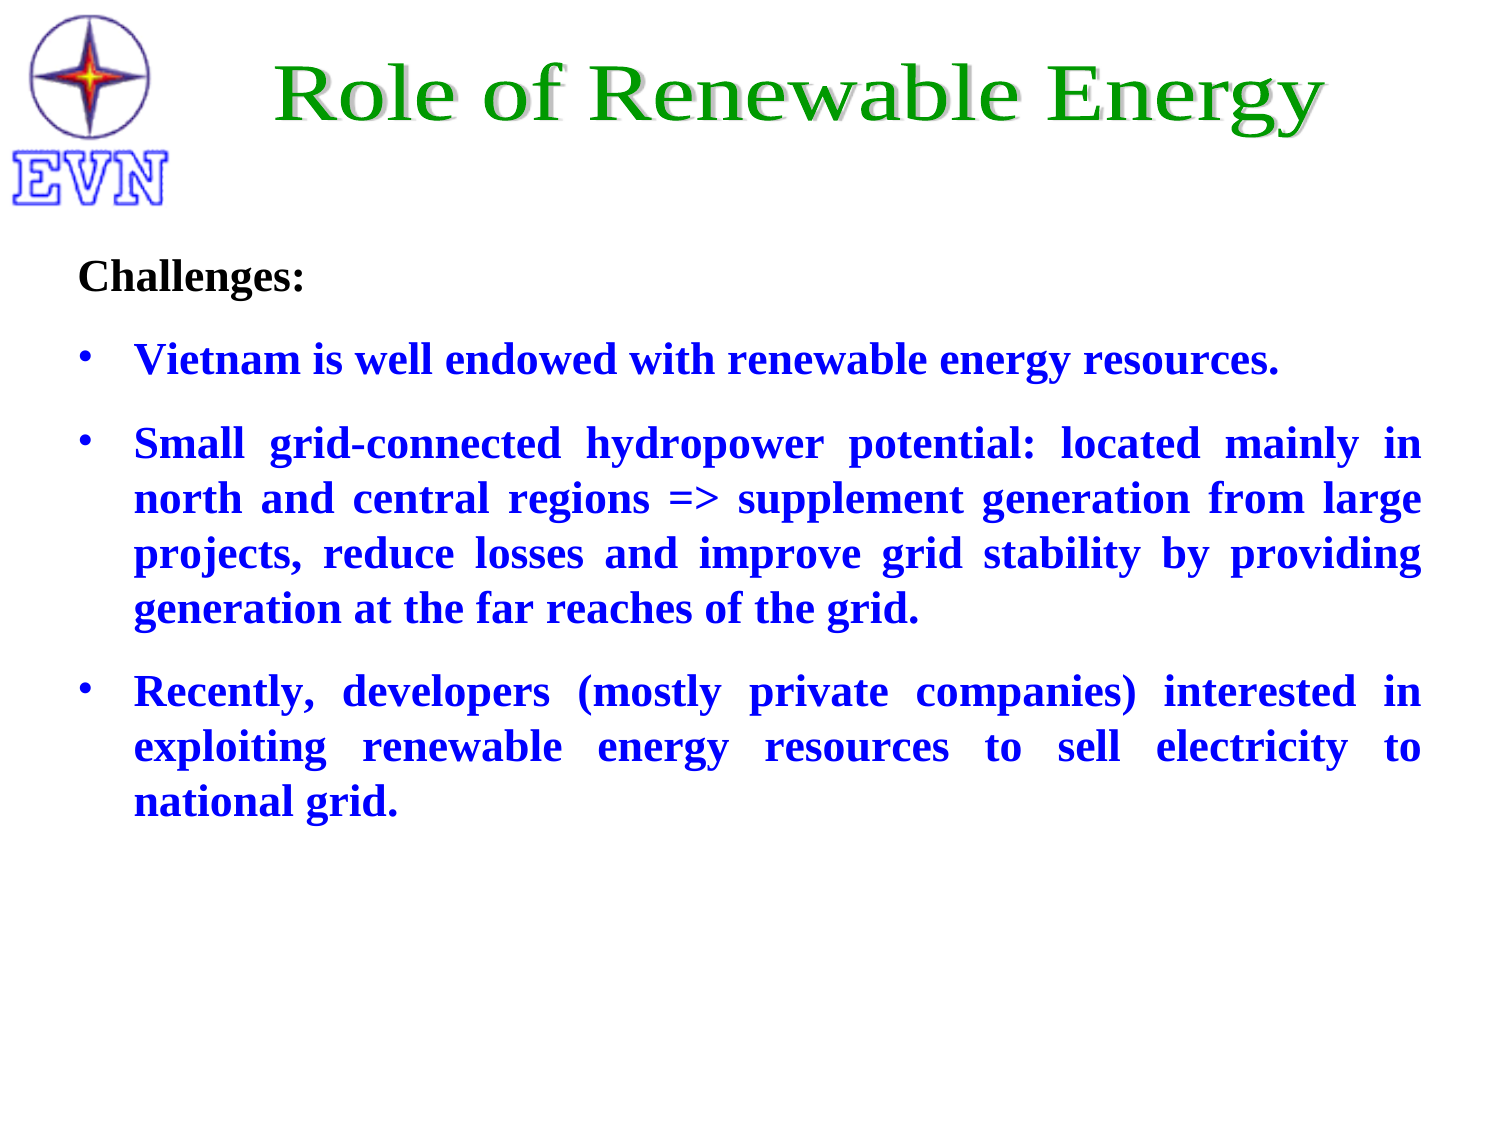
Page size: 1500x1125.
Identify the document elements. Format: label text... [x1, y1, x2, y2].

text_box Role of Renewable Energy [980, 81, 1017, 121]
text_box Role of Renewable Energy [1106, 81, 1152, 120]
text_box Role of Renewable Energy [697, 81, 743, 120]
text_box Role of Renewable Energy [747, 81, 784, 121]
text_box Role of Renewable Energy [787, 82, 858, 121]
text_box Role of Renewable Energy [951, 63, 976, 120]
text_box Role of Renewable Energy [532, 62, 563, 120]
text_box Role of Renewable Energy [861, 81, 900, 121]
text_box Role of Renewable Energy [589, 66, 652, 120]
text_box Role of Renewable Energy [1047, 66, 1100, 120]
text_box Role of Renewable Energy [655, 81, 692, 121]
text_box Role of Renewable Energy [340, 81, 383, 121]
text_box Role of Renewable Energy [484, 81, 527, 121]
text_box Role of Renewable Energy [1231, 78, 1275, 138]
text_box Role of Renewable Energy [274, 66, 338, 120]
text_box Role of Renewable Energy [1277, 82, 1325, 138]
text_box Role of Renewable Energy [1198, 81, 1229, 120]
text_box Role of Renewable Energy [901, 63, 947, 121]
text_box Role of Renewable Energy [387, 63, 412, 120]
text_box Role of Renewable Energy [416, 81, 454, 121]
text_box Challenges: Vietnam is well endowed with renewable energy resources. Small grid-connected hydropower potential: located mainly in north and central regions => supplement generation from large projects, reduce losses and improve grid stability by providing generation at the far reaches of the grid. Recently, developers (mostly private companies) interested in exploiting renewable energy resources to sell electricity to national grid. [62, 237, 1438, 834]
text_box Role of Renewable Energy [1157, 81, 1194, 121]
picture [0, 0, 179, 223]
